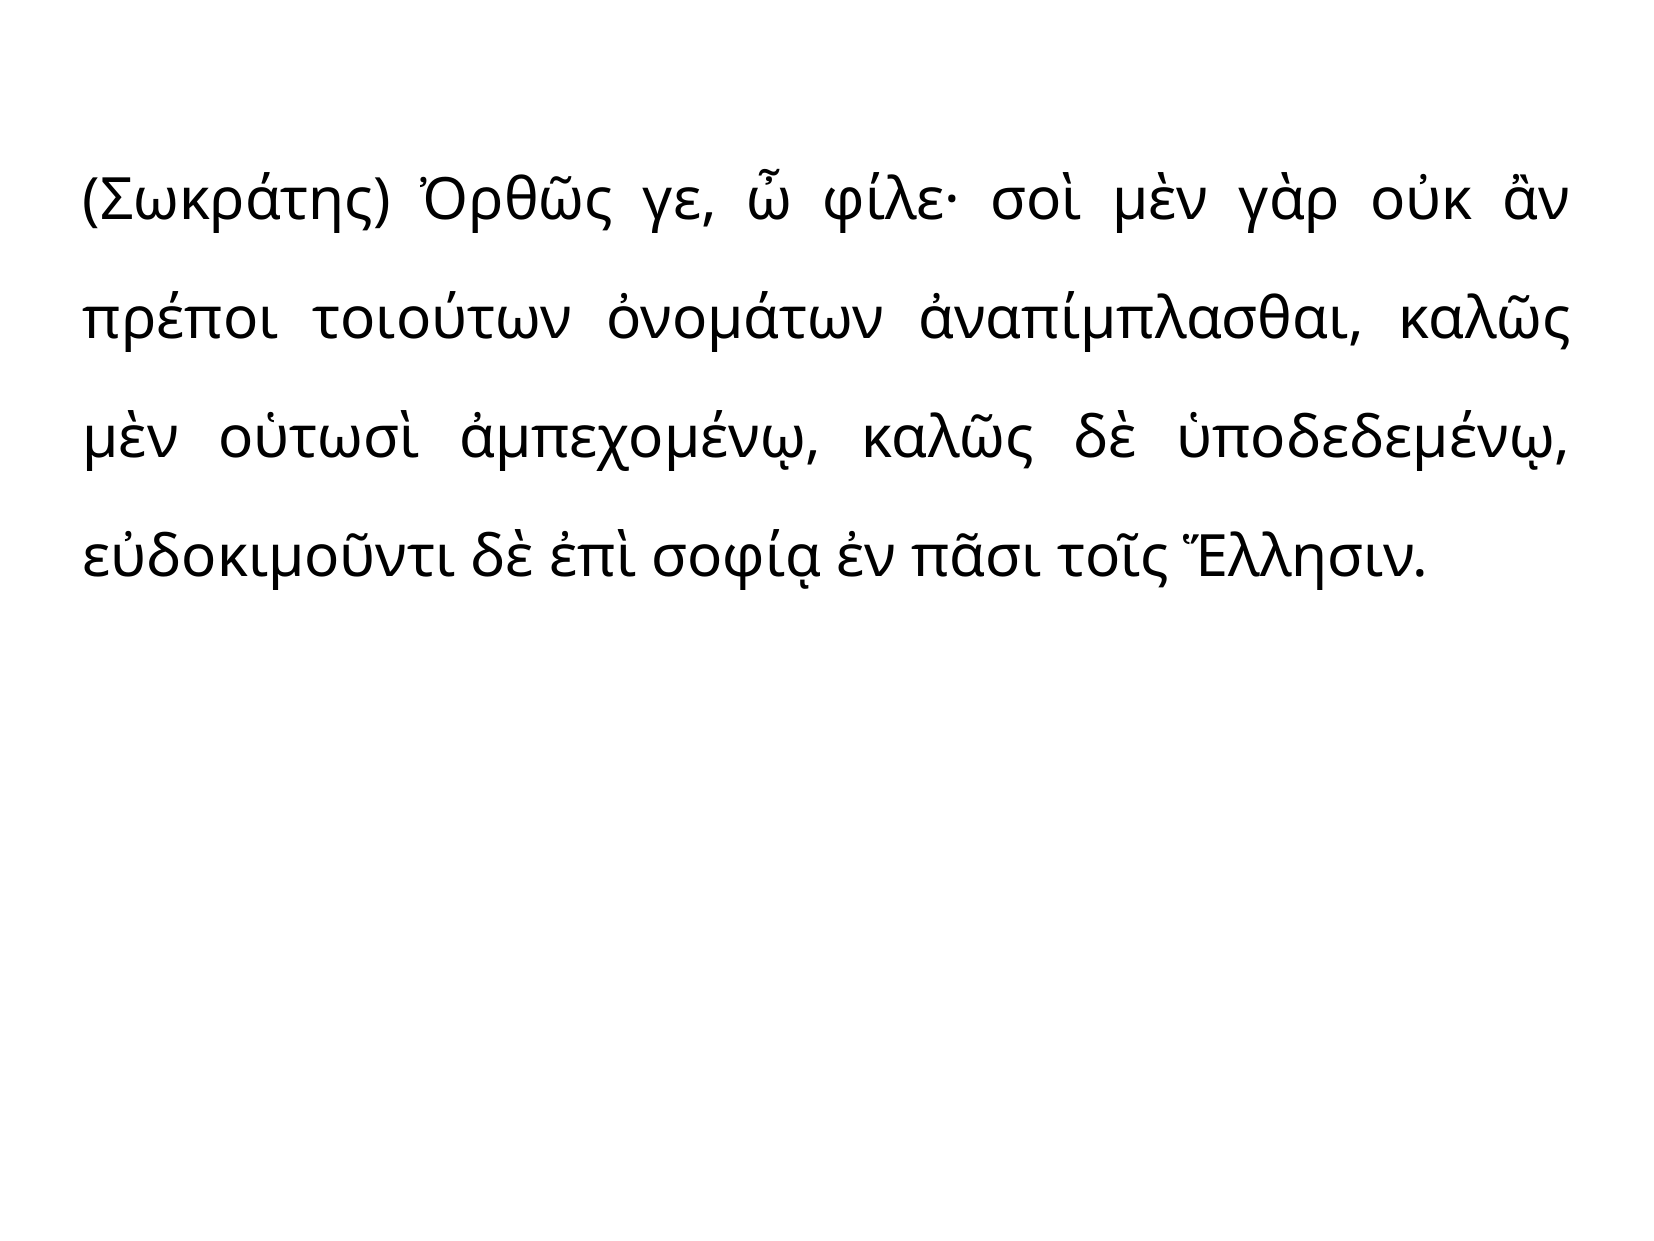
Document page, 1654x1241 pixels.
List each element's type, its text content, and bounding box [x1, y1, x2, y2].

list (Σωκράτης) Ὀρθῶς γε, ὦ φίλε· σοὶ μὲν γὰρ οὐκ ἂν πρέποι τοιούτων ὀνομάτων ἀναπίμπλασθαι, καλῶς μὲν οὑτωσὶ ἀμπεχομένῳ, καλῶς δὲ ὑποδεδεμένῳ, εὐδοκιμοῦντι δὲ ἐπὶ σοφίᾳ ἐν πᾶσι τοῖς Ἕλλησιν. [82, 118, 1571, 1109]
